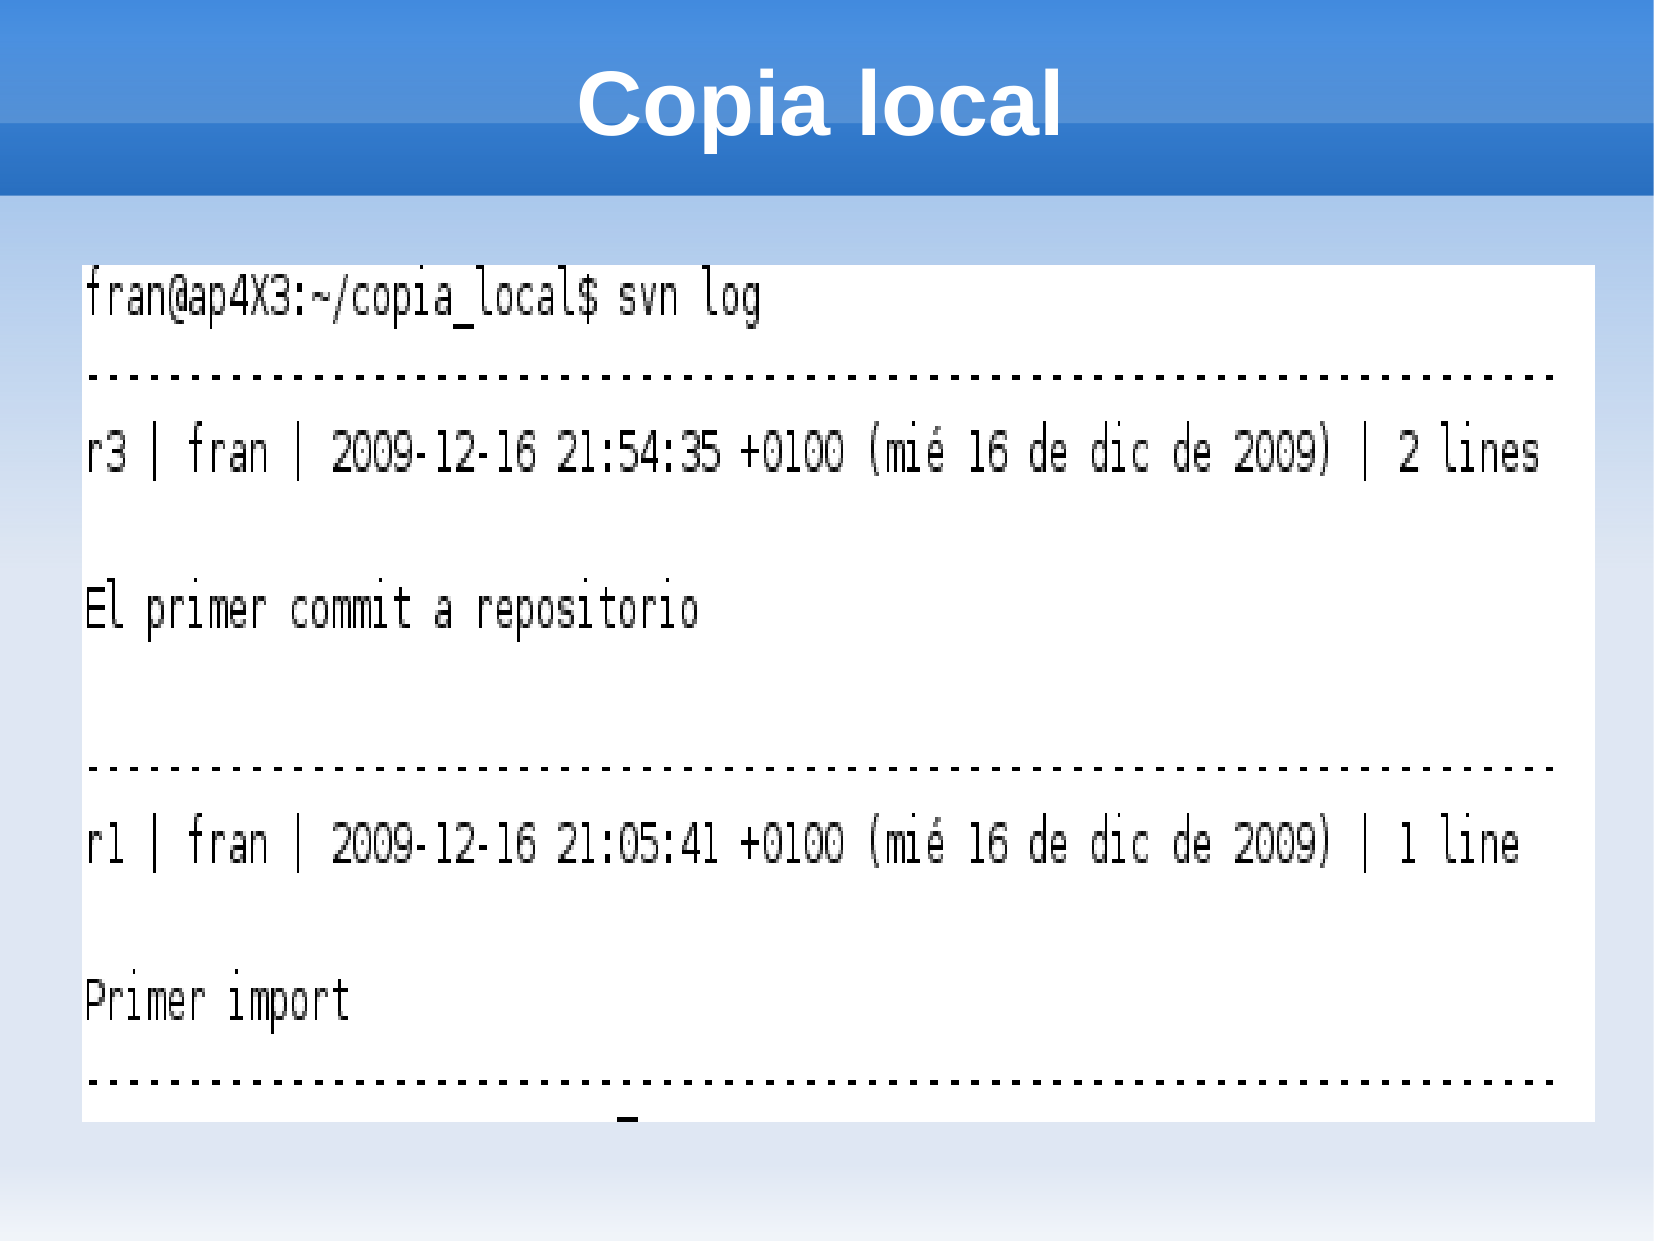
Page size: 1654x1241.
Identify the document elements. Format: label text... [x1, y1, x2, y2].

picture [0, 0, 1654, 1241]
title Copia local [76, 7, 1565, 200]
